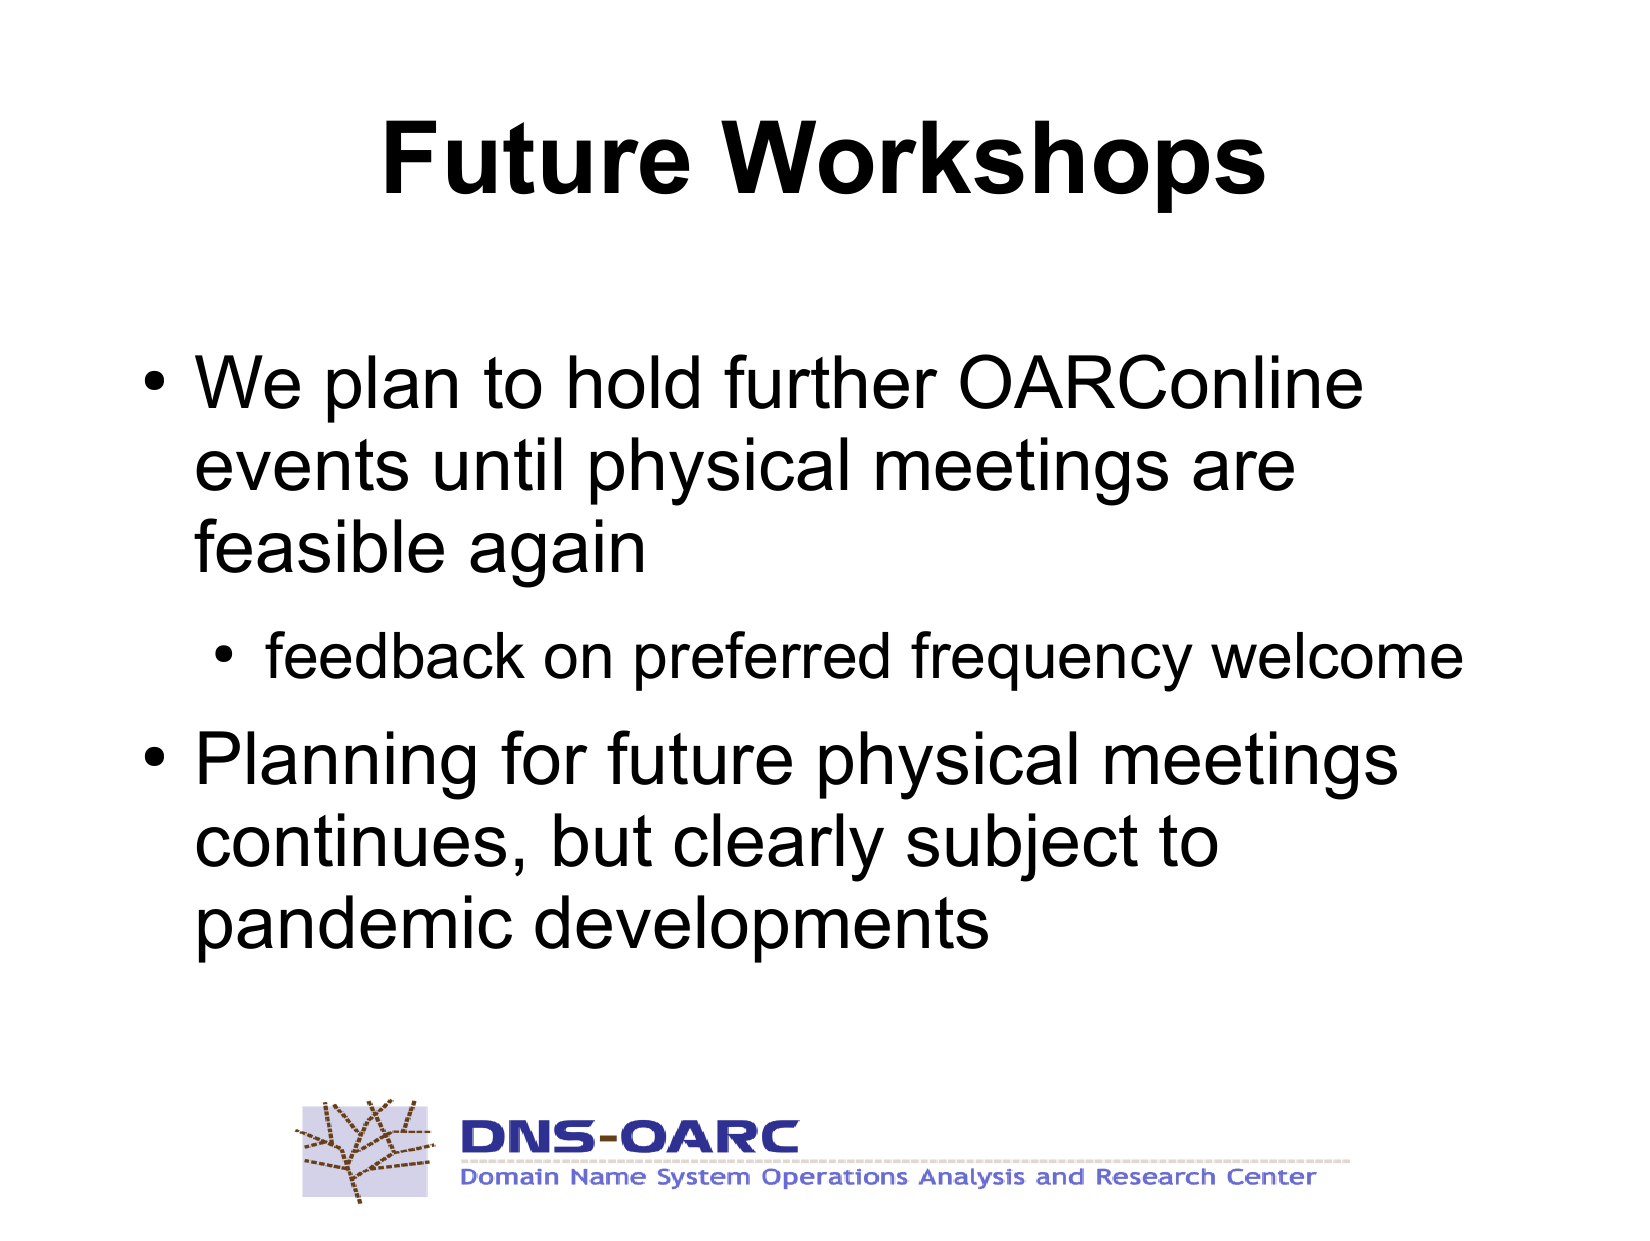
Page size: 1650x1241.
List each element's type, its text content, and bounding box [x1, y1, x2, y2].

picture [235, 1092, 1385, 1211]
list We plan to hold further OARConline events until physical meetings are feasible again feedback on preferred frequency welcome Planning for future physical meetings continues, but clearly subject to pandemic developments [123, 341, 1526, 965]
title Future Workshops [336, 55, 1314, 262]
